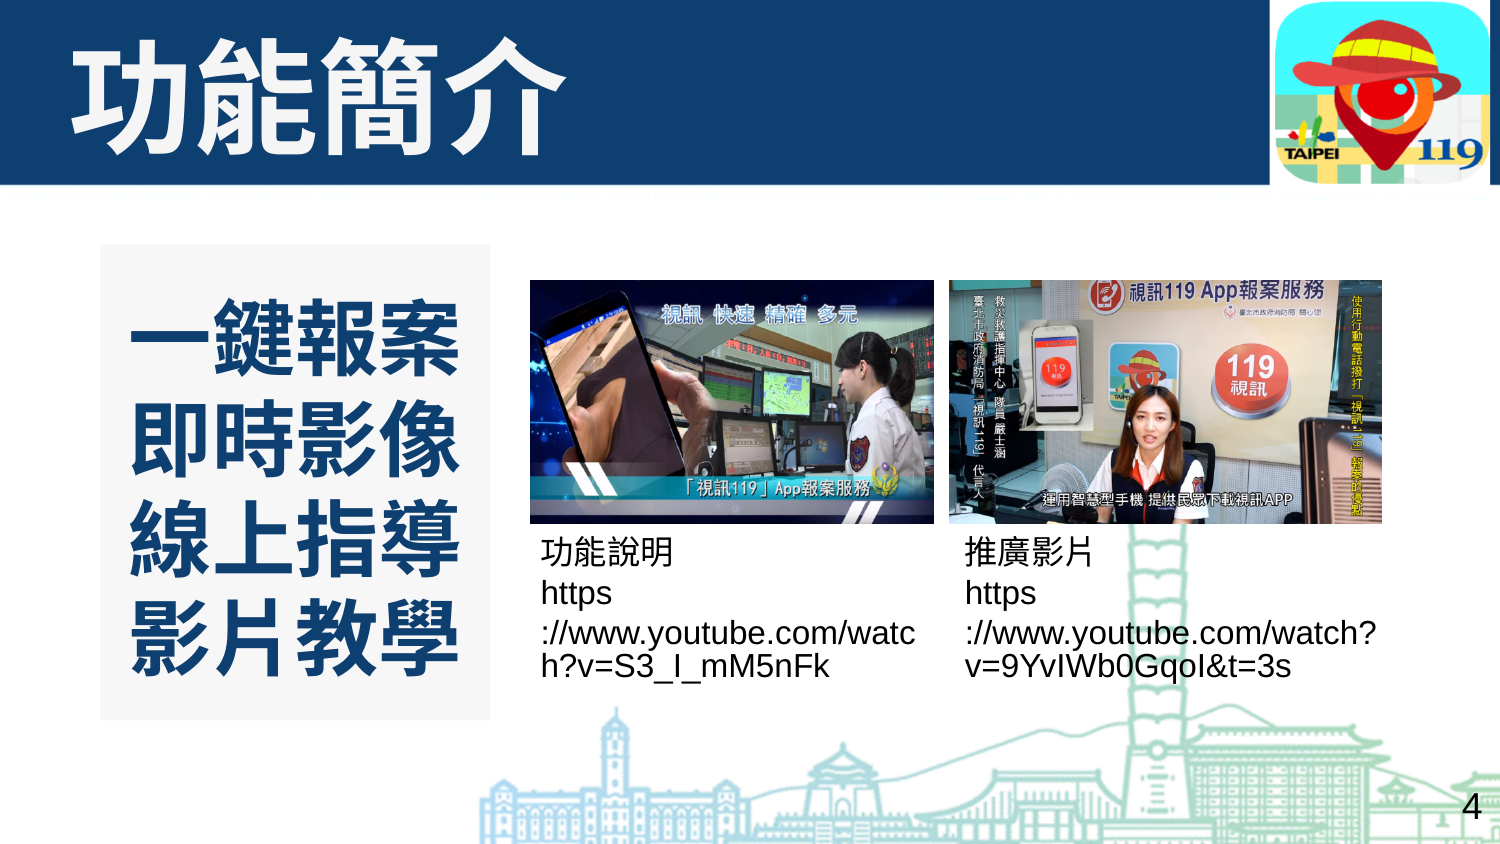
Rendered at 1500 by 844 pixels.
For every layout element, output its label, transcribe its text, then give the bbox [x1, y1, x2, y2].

picture [530, 280, 934, 524]
text_box 功能簡介 [53, 12, 941, 162]
picture [1269, 0, 1491, 192]
text_box 4 [1446, 774, 1500, 836]
text_box 一鍵報案即時影像 線上指導影片教學 [100, 244, 490, 720]
picture [949, 280, 1382, 524]
text_box 功能說明 https://www.youtube.com/watch?v=S3_I_mM5nFk [526, 523, 933, 658]
text_box 推廣影片 https://www.youtube.com/watch?v=9YvIWb0GqoI&t=3s [950, 524, 1399, 659]
